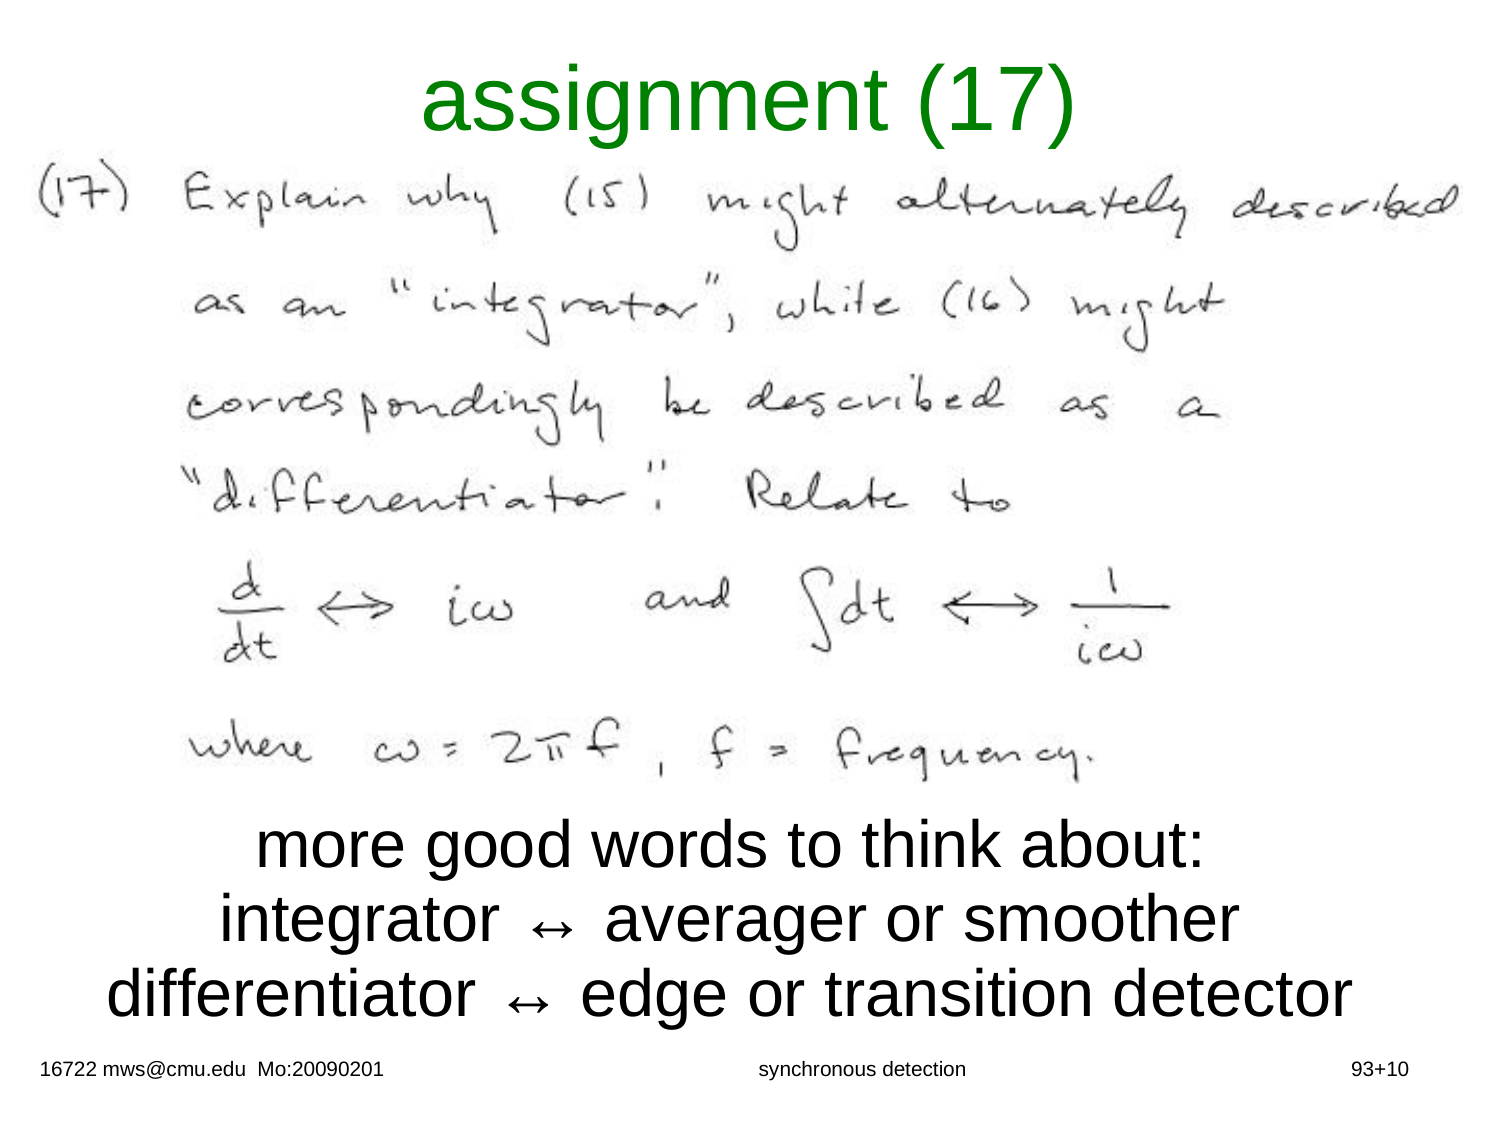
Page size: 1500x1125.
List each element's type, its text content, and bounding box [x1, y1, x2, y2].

subtitle more good words to think about: integrator ↔ averager or smoother differentiator ↔ edge or transition detector [37, 787, 1424, 1051]
picture [31, 149, 1463, 788]
title assignment (17) [24, 36, 1474, 162]
